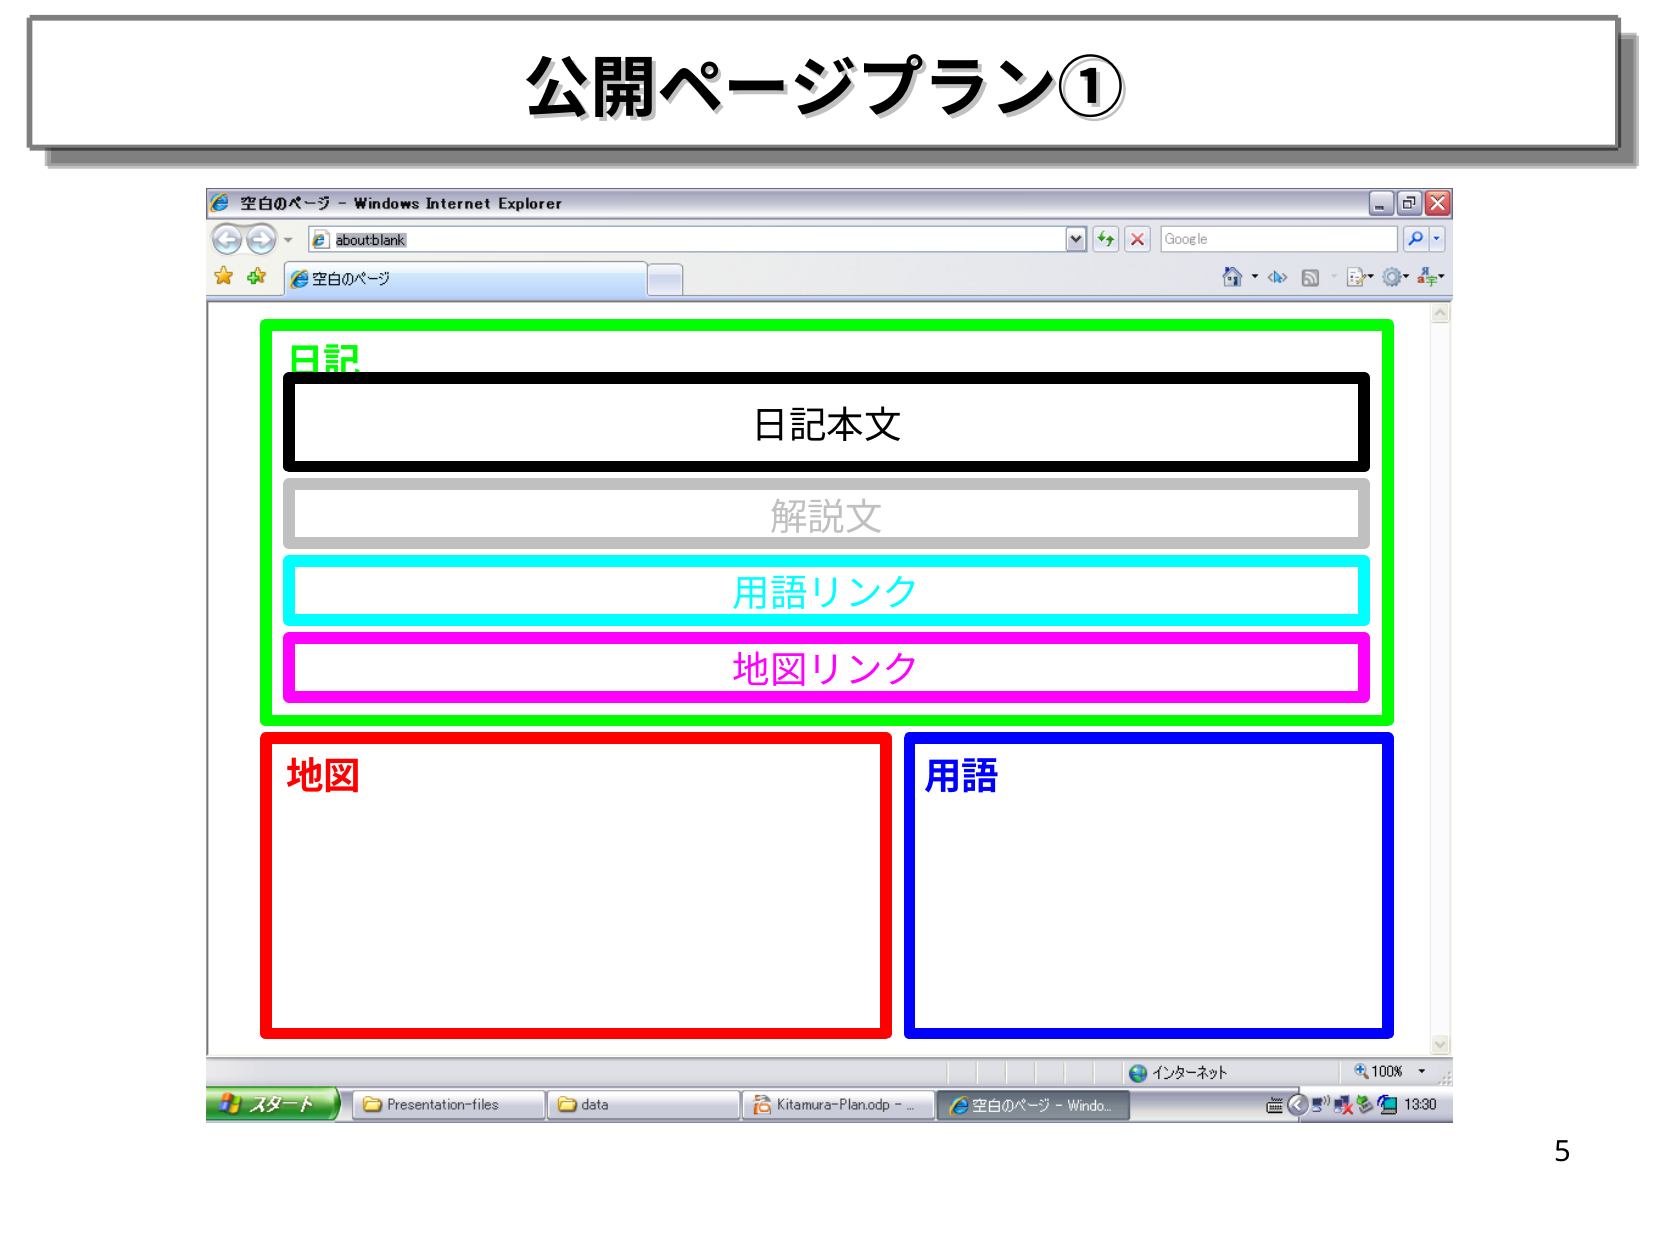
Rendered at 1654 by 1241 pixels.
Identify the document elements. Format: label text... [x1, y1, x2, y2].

text_box 日記 [271, 324, 376, 381]
text_box 公開ページプラン① [29, 17, 1619, 148]
text_box 用語 [909, 738, 1014, 794]
text_box 日記本文 [289, 377, 1365, 467]
text_box 用語リンク [289, 561, 1365, 621]
text_box 地図リンク [289, 637, 1365, 697]
text_box 解説文 [289, 484, 1365, 544]
text_box 地図 [271, 738, 376, 794]
picture [206, 188, 1453, 1123]
